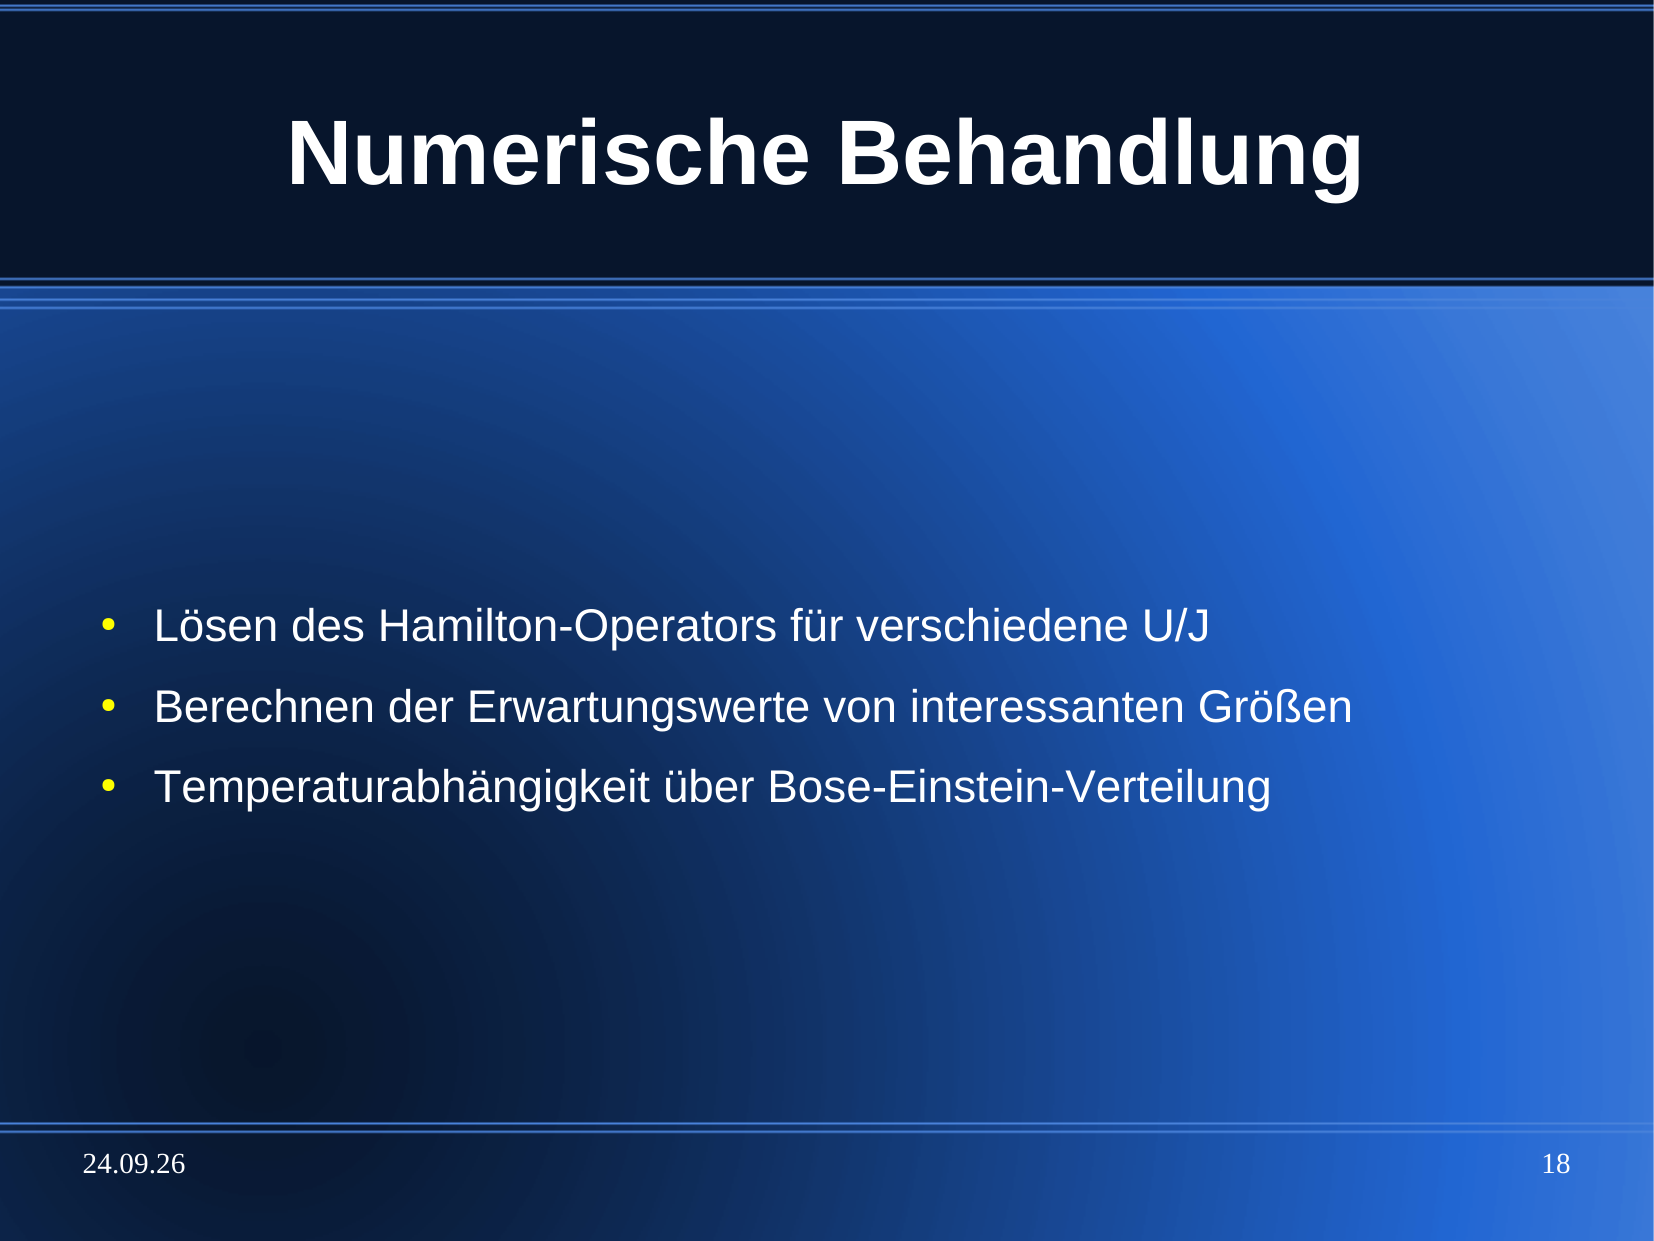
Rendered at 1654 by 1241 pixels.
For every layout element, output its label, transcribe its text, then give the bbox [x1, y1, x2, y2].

list Lösen des Hamilton-Operators für verschiedene U/J Berechnen der Erwartungswerte von interessanten Größen Temperaturabhängigkeit über Bose-Einstein-Verteilung [82, 355, 1571, 1058]
title Numerische Behandlung [82, 49, 1571, 257]
picture [0, 0, 1654, 1241]
